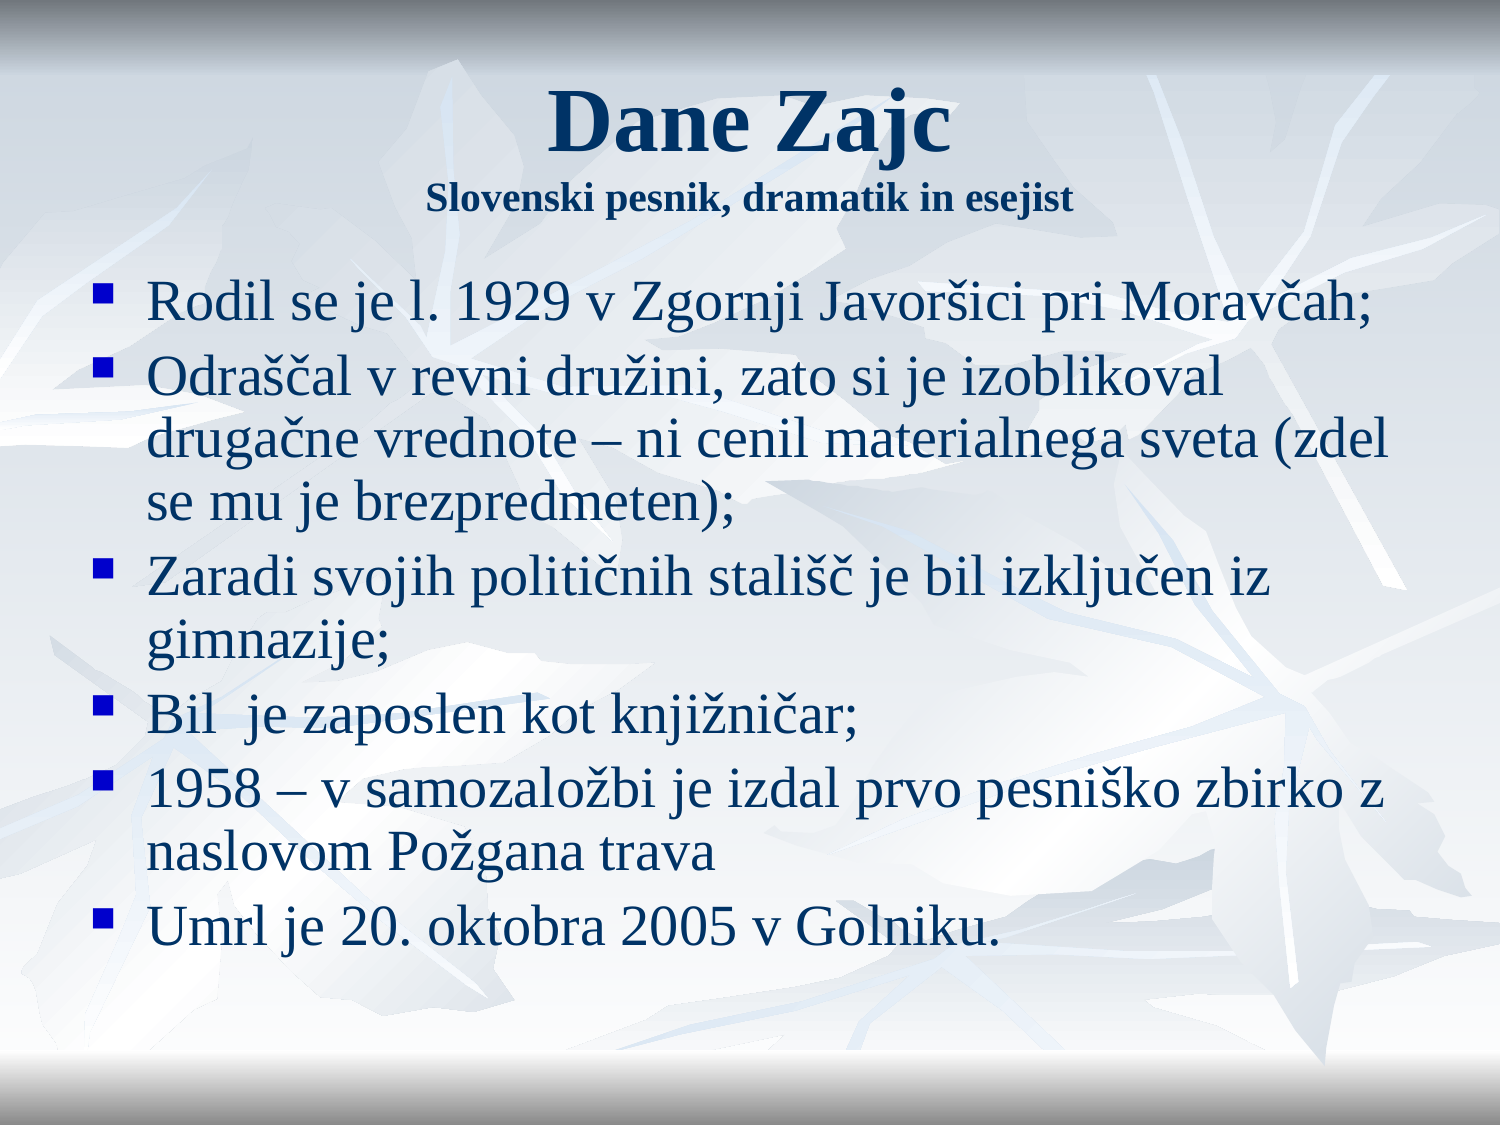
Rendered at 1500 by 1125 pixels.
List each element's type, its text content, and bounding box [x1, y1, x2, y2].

list Rodil se je l. 1929 v Zgornji Javoršici pri Moravčah; Odraščal v revni družini, zato si je izoblikoval drugačne vrednote – ni cenil materialnega sveta (zdel se mu je brezpredmeten); Zaradi svojih političnih stališč je bil izključen iz gimnazije; Bil je zaposlen kot knjižničar; 1958 – v samozaložbi je izdal prvo pesniško zbirko z naslovom Požgana trava Umrl je 20. oktobra 2005 v Golniku. [75, 262, 1425, 1006]
title Dane Zajc Slovenski pesnik, dramatik in esejist [75, 45, 1425, 234]
